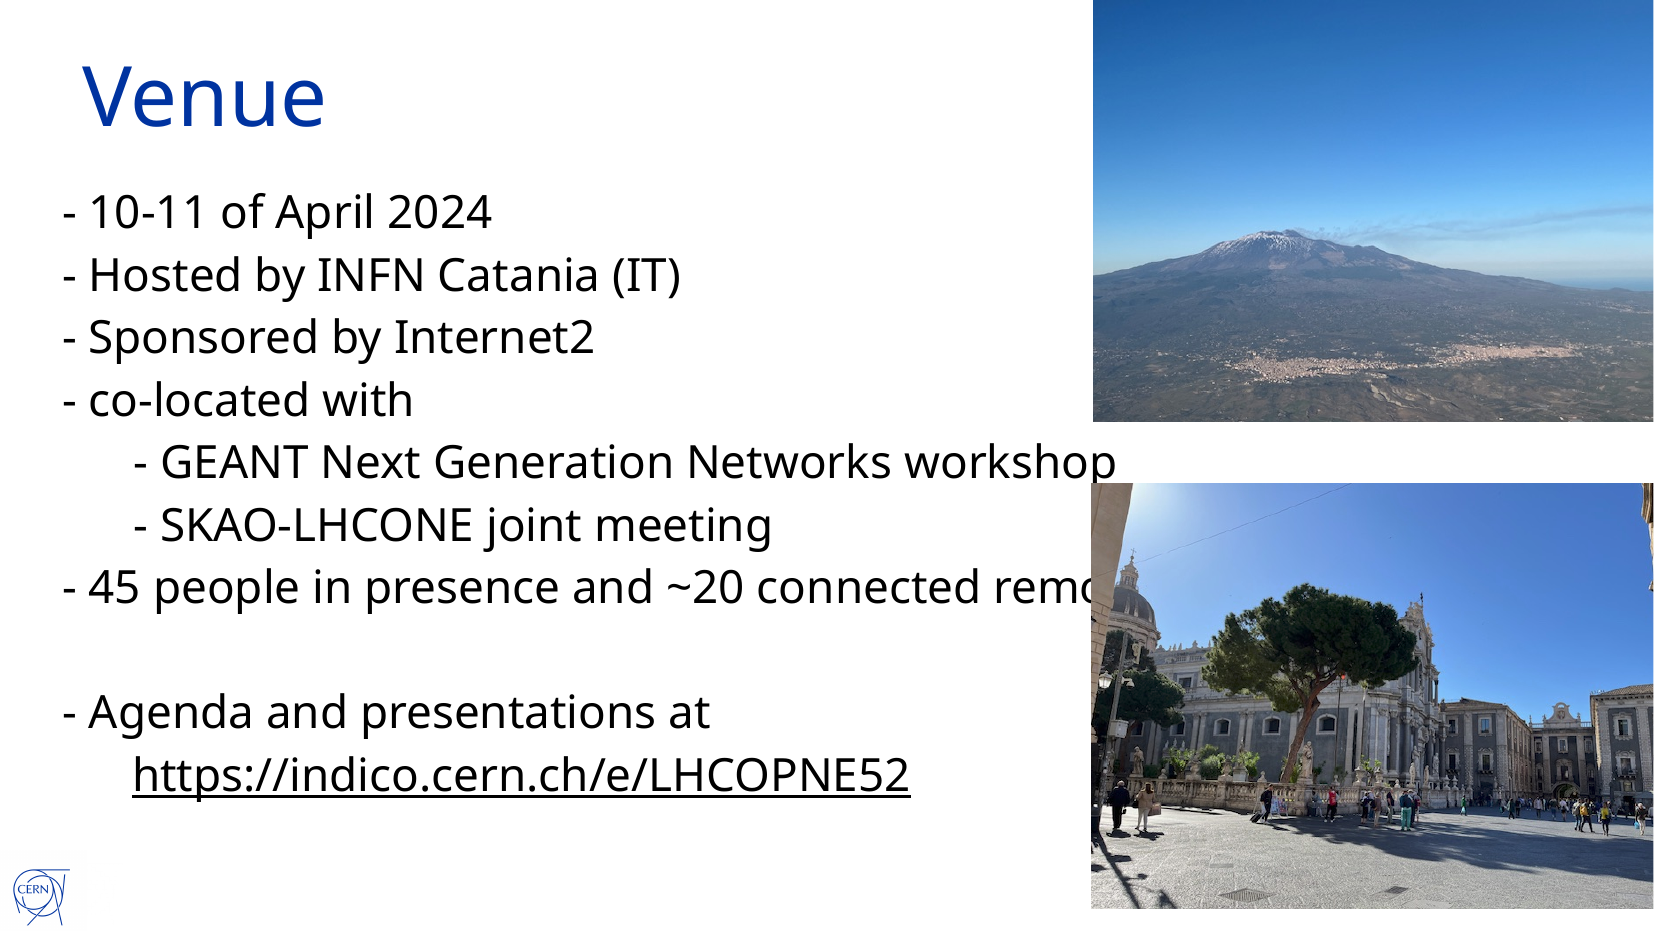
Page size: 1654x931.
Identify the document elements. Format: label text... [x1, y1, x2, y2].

text_box - 10-11 of April 2024 - Hosted by INFN Catania (IT) - Sponsored by Internet2 - co-located with - GEANT Next Generation Networks workshop - SKAO-LHCONE joint meeting - 45 people in presence and ~20 connected remotely - Agenda and presentations at https://indico.cern.ch/e/LHCOPNE52 [47, 172, 1601, 925]
picture [0, 850, 127, 931]
picture [1093, 0, 1654, 422]
picture [1091, 483, 1654, 909]
title Venue [82, 37, 1093, 142]
